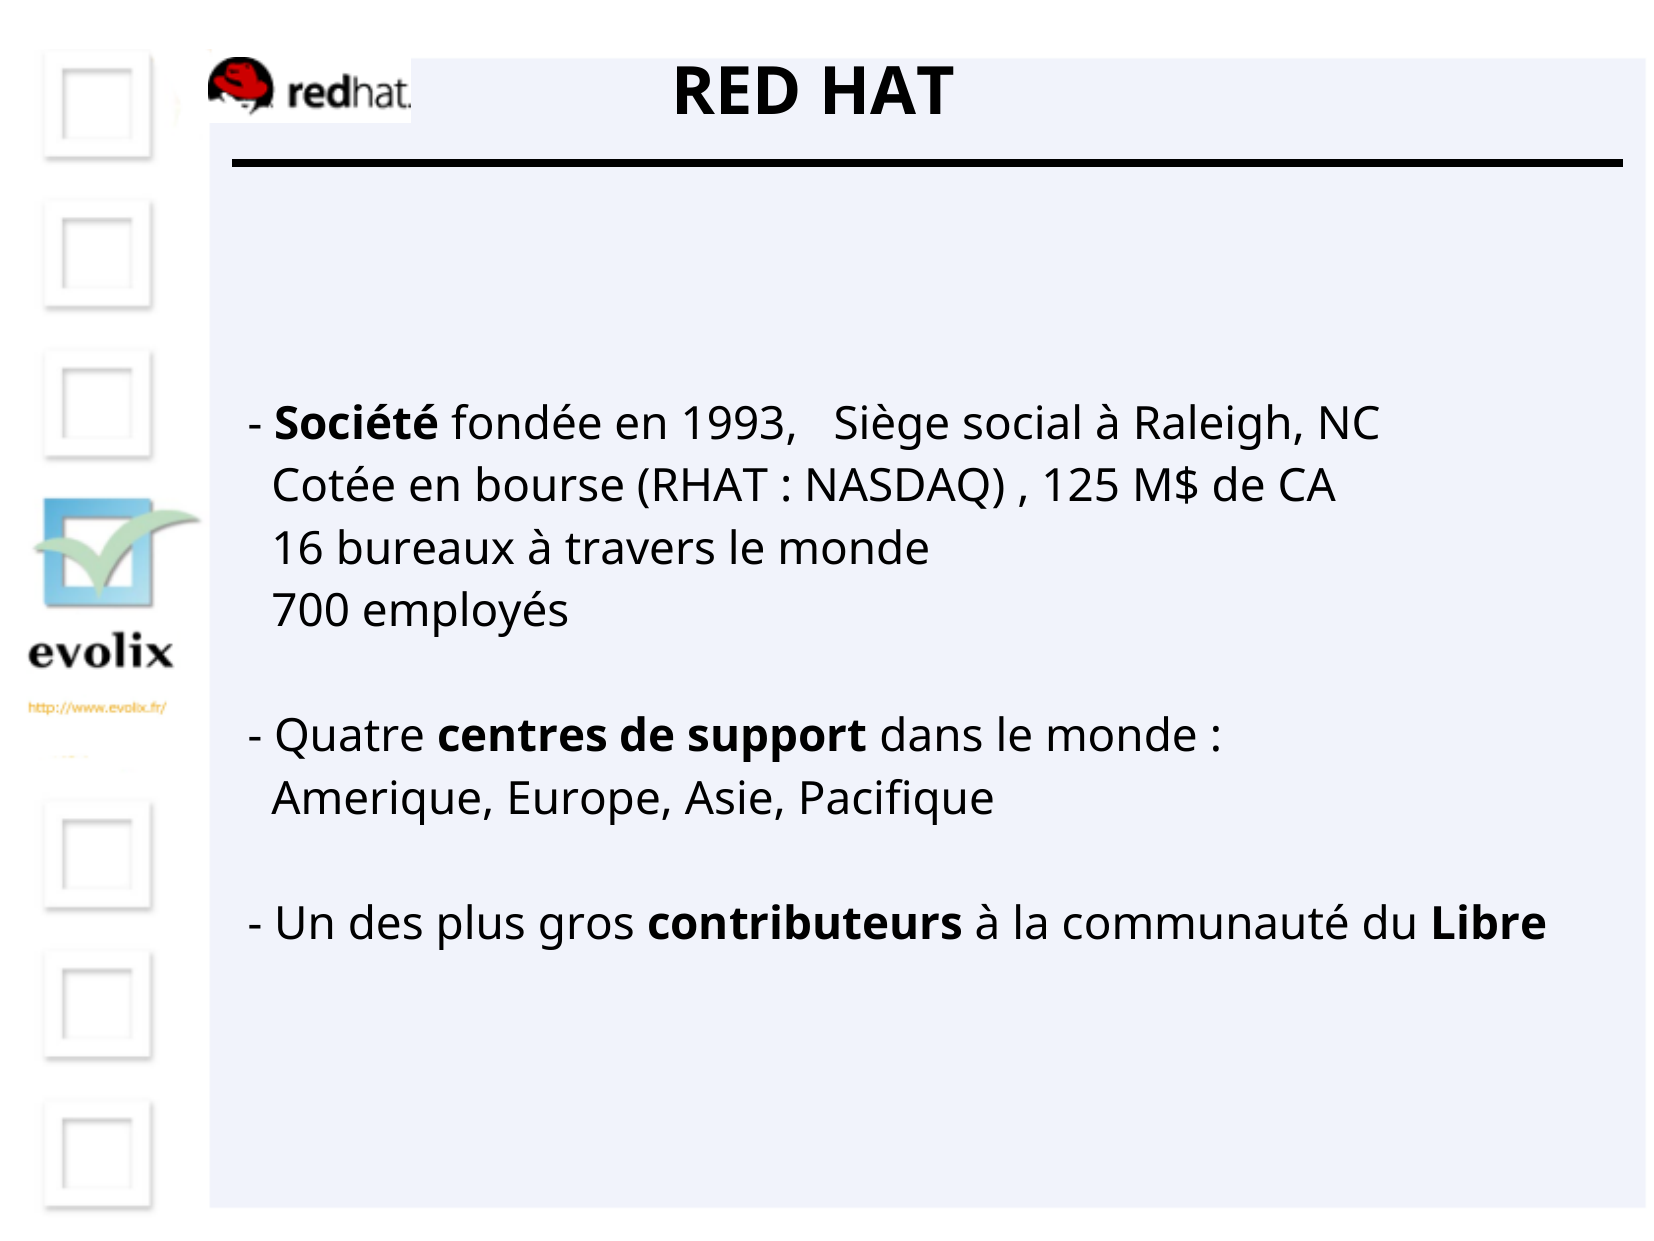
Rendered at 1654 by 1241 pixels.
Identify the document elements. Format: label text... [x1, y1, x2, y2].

picture [208, 57, 411, 123]
title RED HAT [22, 27, 1604, 151]
picture [0, 49, 1654, 1218]
subtitle - Société fondée en 1993, Siège social à Raleigh, NC Cotée en bourse (RHAT : NASDAQ) , 125 M$ de CA 16 bureaux à travers le monde 700 employés - Quatre centres de support dans le monde : Amerique, Europe, Asie, Pacifique - Un des plus gros contributeurs à la communauté du Libre [212, 191, 1654, 1215]
